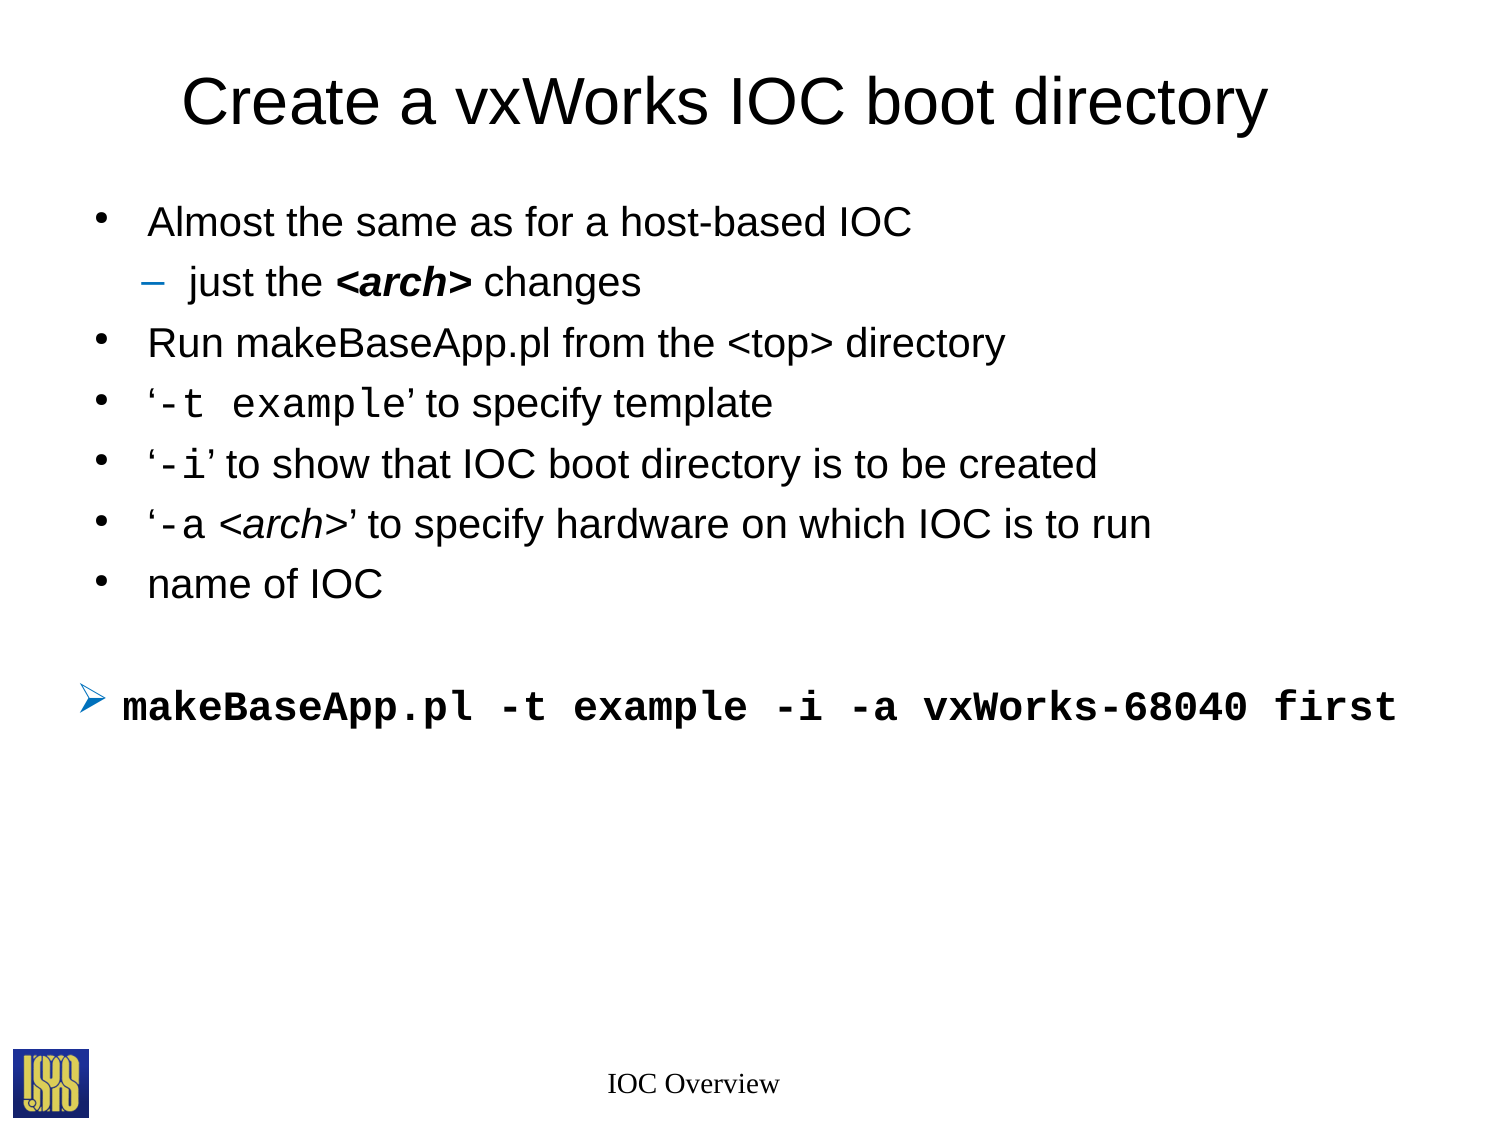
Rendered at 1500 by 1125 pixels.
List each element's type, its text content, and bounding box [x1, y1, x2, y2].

list Almost the same as for a host-based IOC just the <arch> changes Run makeBaseApp.pl from the <top> directory ‘-t example’ to specify template ‘-i’ to show that IOC boot directory is to be created ‘-a <arch>’ to specify hardware on which IOC is to run name of IOC makeBaseApp.pl -t example -i -a vxWorks-68040 first [61, 186, 1500, 919]
picture [13, 1049, 89, 1118]
title Create a vxWorks IOC boot directory [55, 57, 1361, 146]
